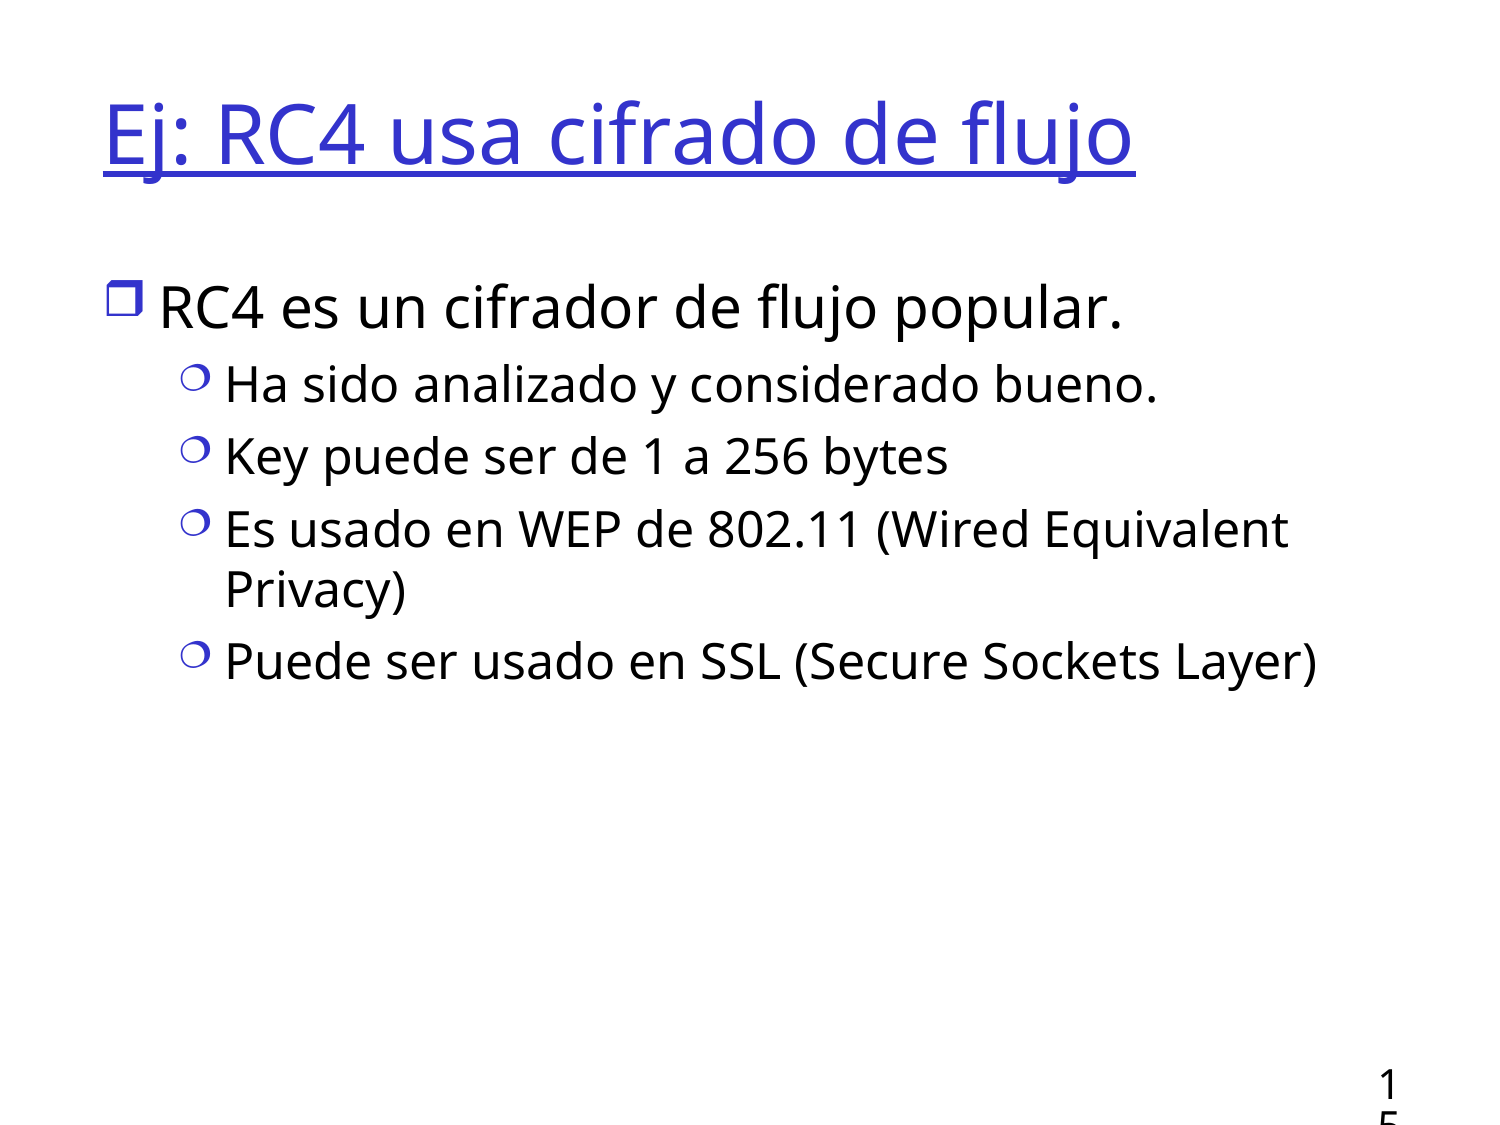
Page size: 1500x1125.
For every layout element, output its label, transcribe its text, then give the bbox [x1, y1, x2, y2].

title Ej: RC4 usa cifrado de flujo [87, 37, 1363, 225]
list RC4 es un cifrador de flujo popular. Ha sido analizado y considerado bueno. Key puede ser de 1 a 256 bytes Es usado en WEP de 802.11 (Wired Equivalent Privacy) Puede ser usado en SSL (Secure Sockets Layer) [87, 262, 1363, 1026]
